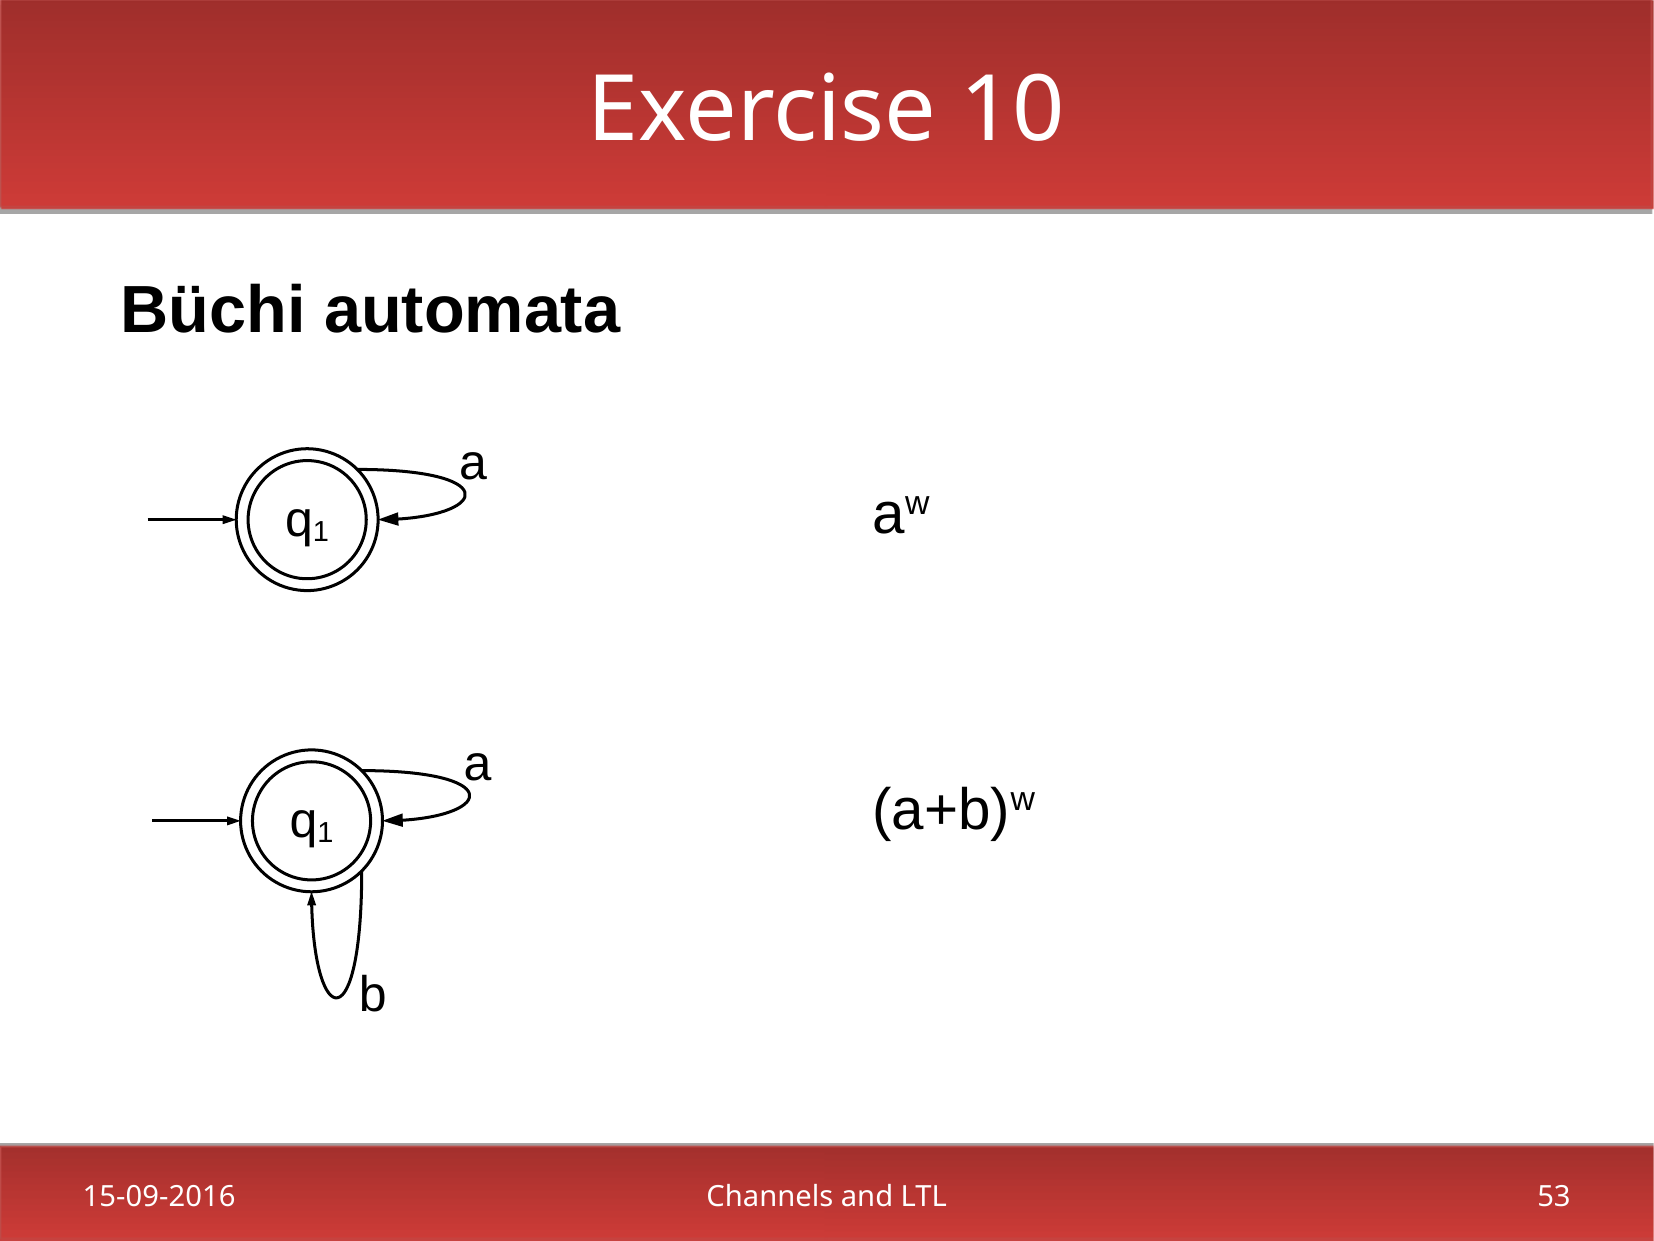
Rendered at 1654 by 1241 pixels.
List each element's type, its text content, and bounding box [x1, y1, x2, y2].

text_box Büchi automata [105, 264, 637, 355]
title Exercise 10 [59, 31, 1595, 178]
picture [0, 0, 1654, 214]
text_box q1 [252, 761, 371, 880]
text_box a [447, 726, 508, 800]
text_box q1 [248, 460, 367, 579]
text_box (a+b)w [856, 767, 1052, 851]
text_box b [342, 957, 403, 1031]
text_box aw [856, 472, 946, 556]
picture [0, 1143, 1654, 1241]
text_box a [442, 425, 504, 499]
